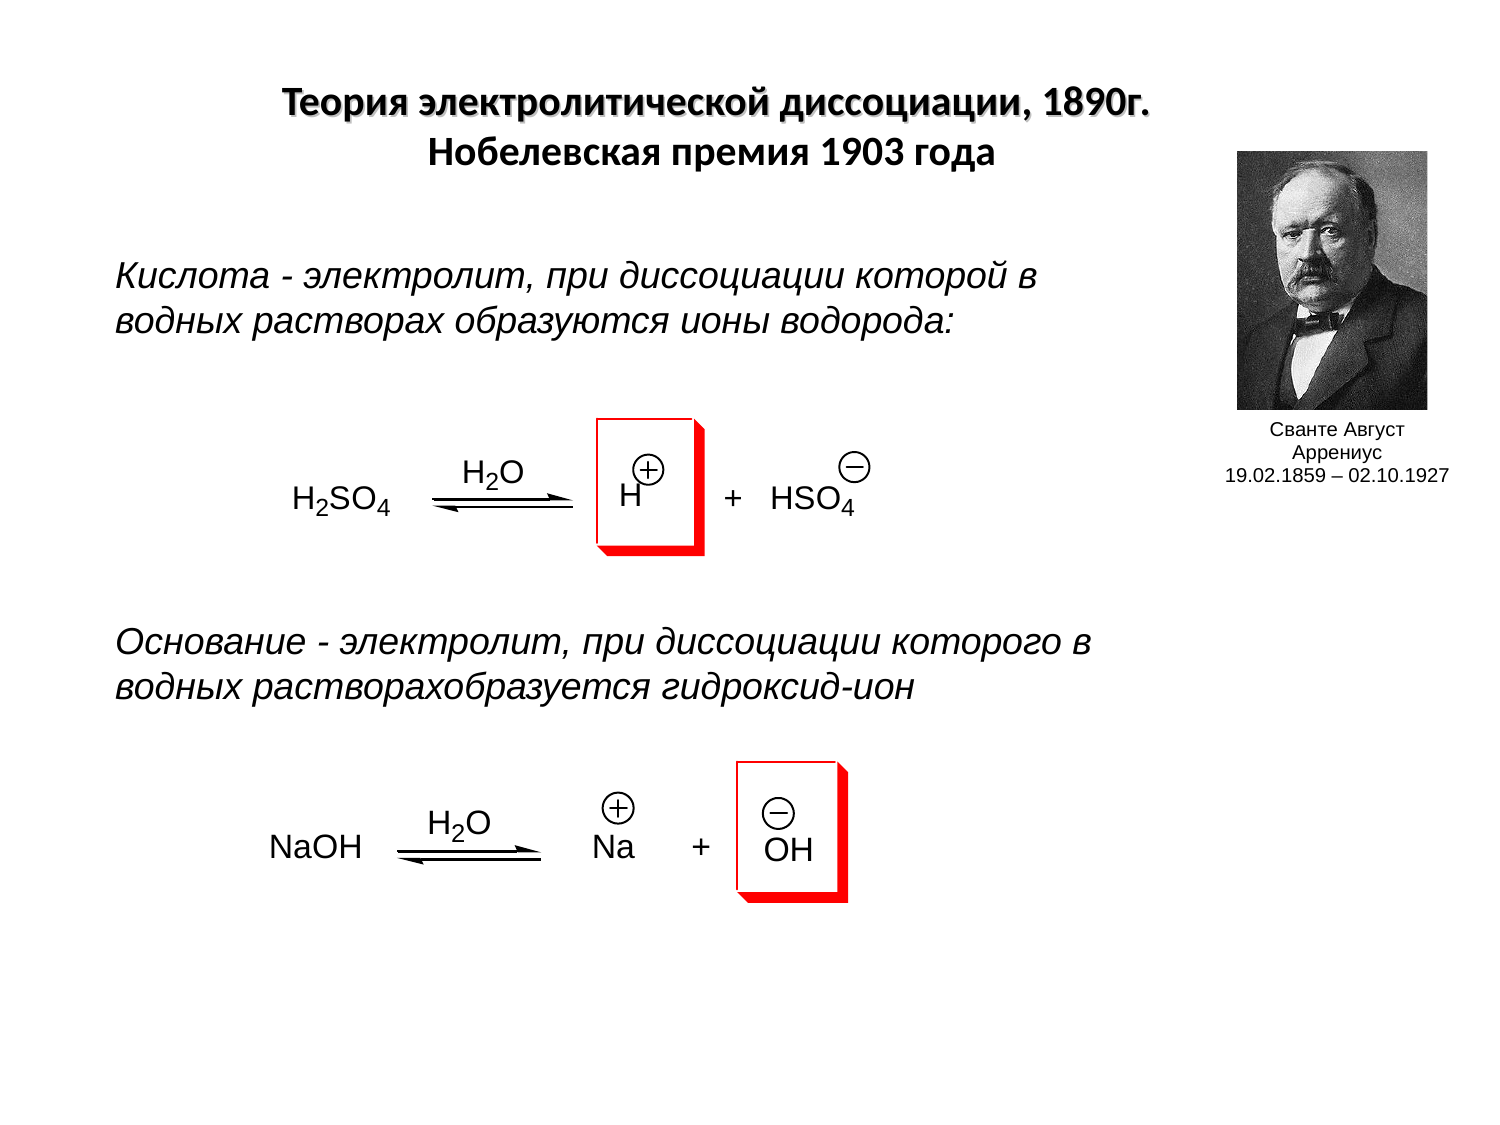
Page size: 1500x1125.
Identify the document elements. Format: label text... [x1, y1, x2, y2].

text_box Кислота - электролит, при диссоциации которой в водных растворах образуются ионы водорода: [100, 243, 1068, 349]
text_box Теория электролитической диссоциации, 1890г. Нобелевская премия 1903 года [5, 66, 1429, 183]
text_box Основание - электролит, при диссоциации которого в водных растворахобразуется гидроксид-ион [100, 609, 1117, 715]
chart [1222, 148, 1454, 492]
chart [288, 408, 880, 564]
chart [265, 751, 857, 911]
